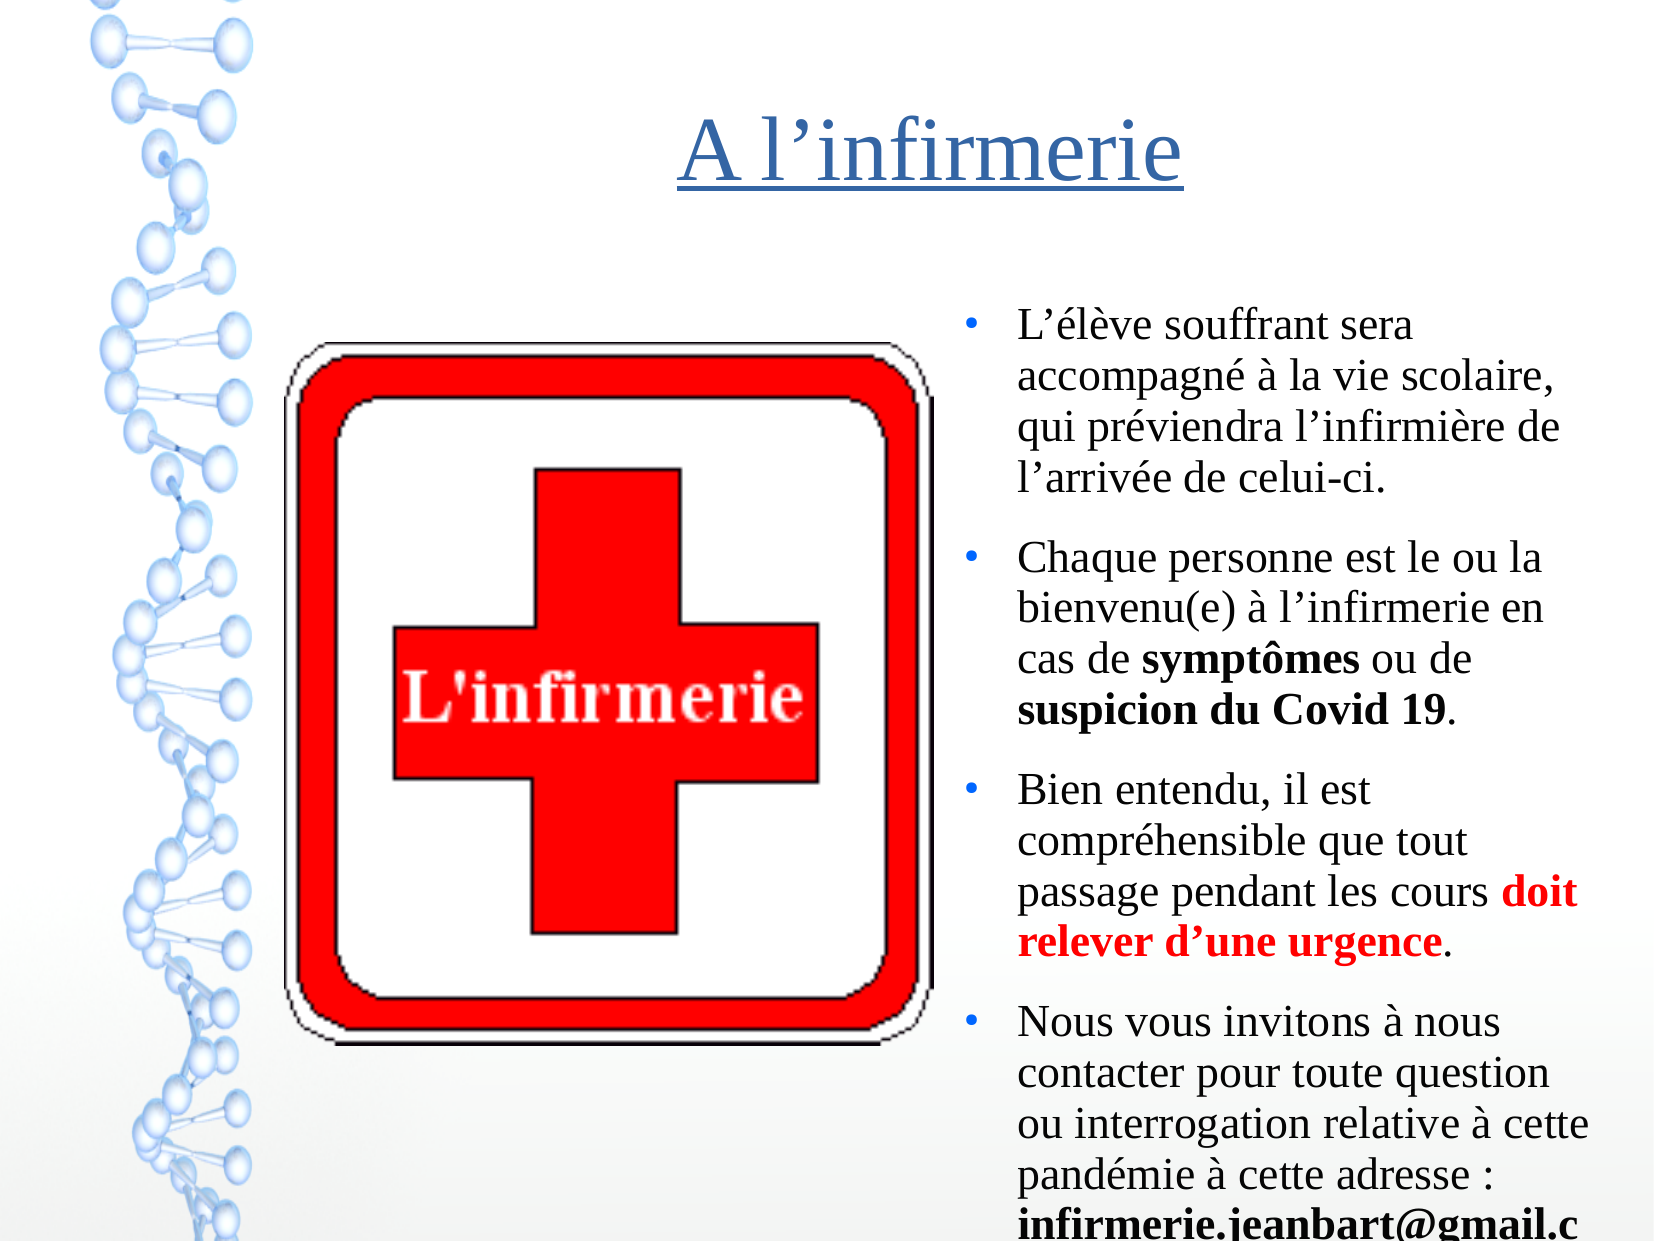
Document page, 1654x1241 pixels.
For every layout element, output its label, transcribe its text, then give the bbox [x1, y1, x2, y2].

picture [1445, 1220, 1451, 1230]
list L’élève souffrant sera accompagné à la vie scolaire, qui préviendra l’infirmière de l’arrivée de celui-ci. Chaque personne est le ou la bienvenu(e) à l’infirmerie en cas de symptômes ou de suspicion du Covid 19. Bien entendu, il est compréhensible que tout passage pendant les cours doit relever d’une urgence. Nous vous invitons à nous contacter pour toute question ou interrogation relative à cette pandémie à cette adresse : infirmerie.jeanbart@gmail.com [946, 299, 1595, 1019]
picture [0, 0, 1654, 1241]
picture [1411, 1221, 1418, 1235]
title A l’infirmerie [265, 47, 1595, 252]
